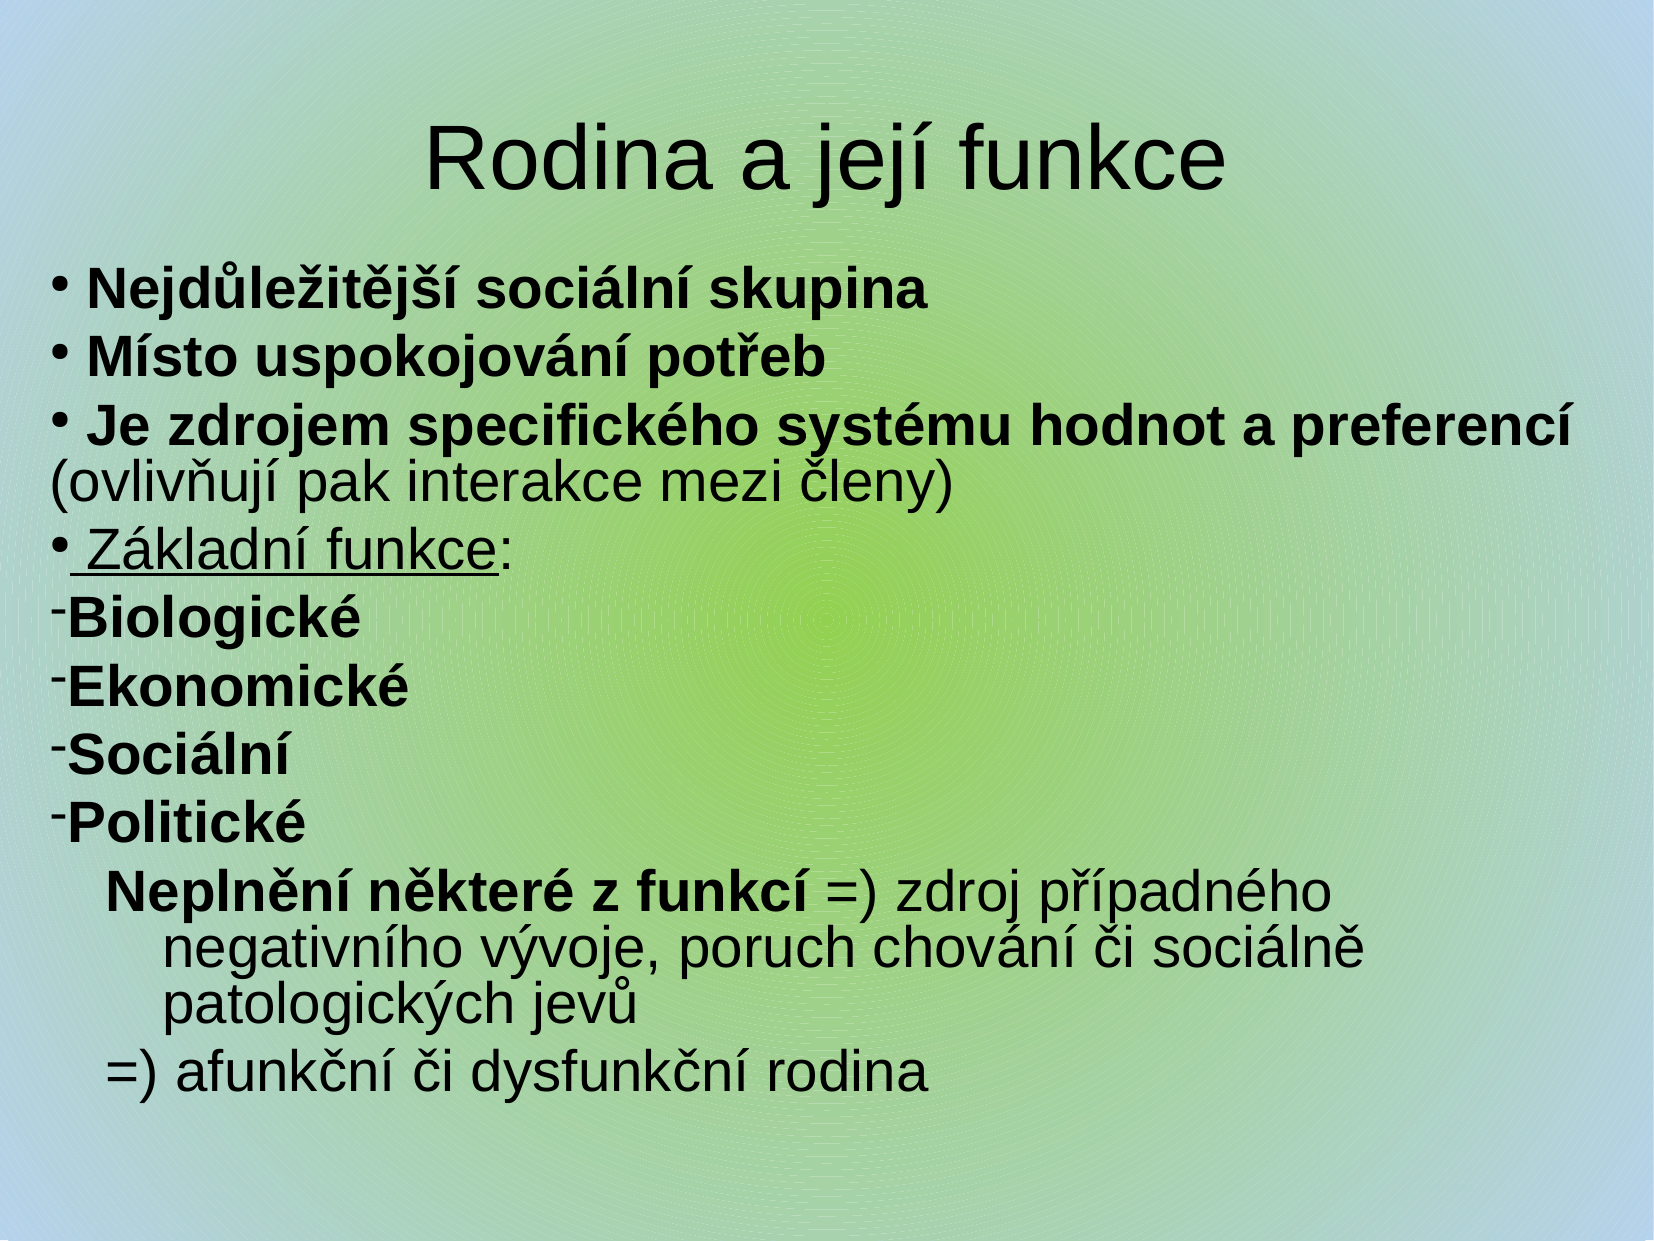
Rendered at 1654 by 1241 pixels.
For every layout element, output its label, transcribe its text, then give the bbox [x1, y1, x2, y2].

list Nejdůležitější sociální skupina Místo uspokojování potřeb Je zdrojem specifického systému hodnot a preferencí (ovlivňují pak interakce mezi členy) Základní funkce: Biologické Ekonomické Sociální Politické Neplnění některé z funkcí =) zdroj případného negativního vývoje, poruch chování či sociálně patologických jevů =) afunkční či dysfunkční rodina [34, 256, 1613, 1206]
title Rodina a její funkce [82, 49, 1571, 256]
